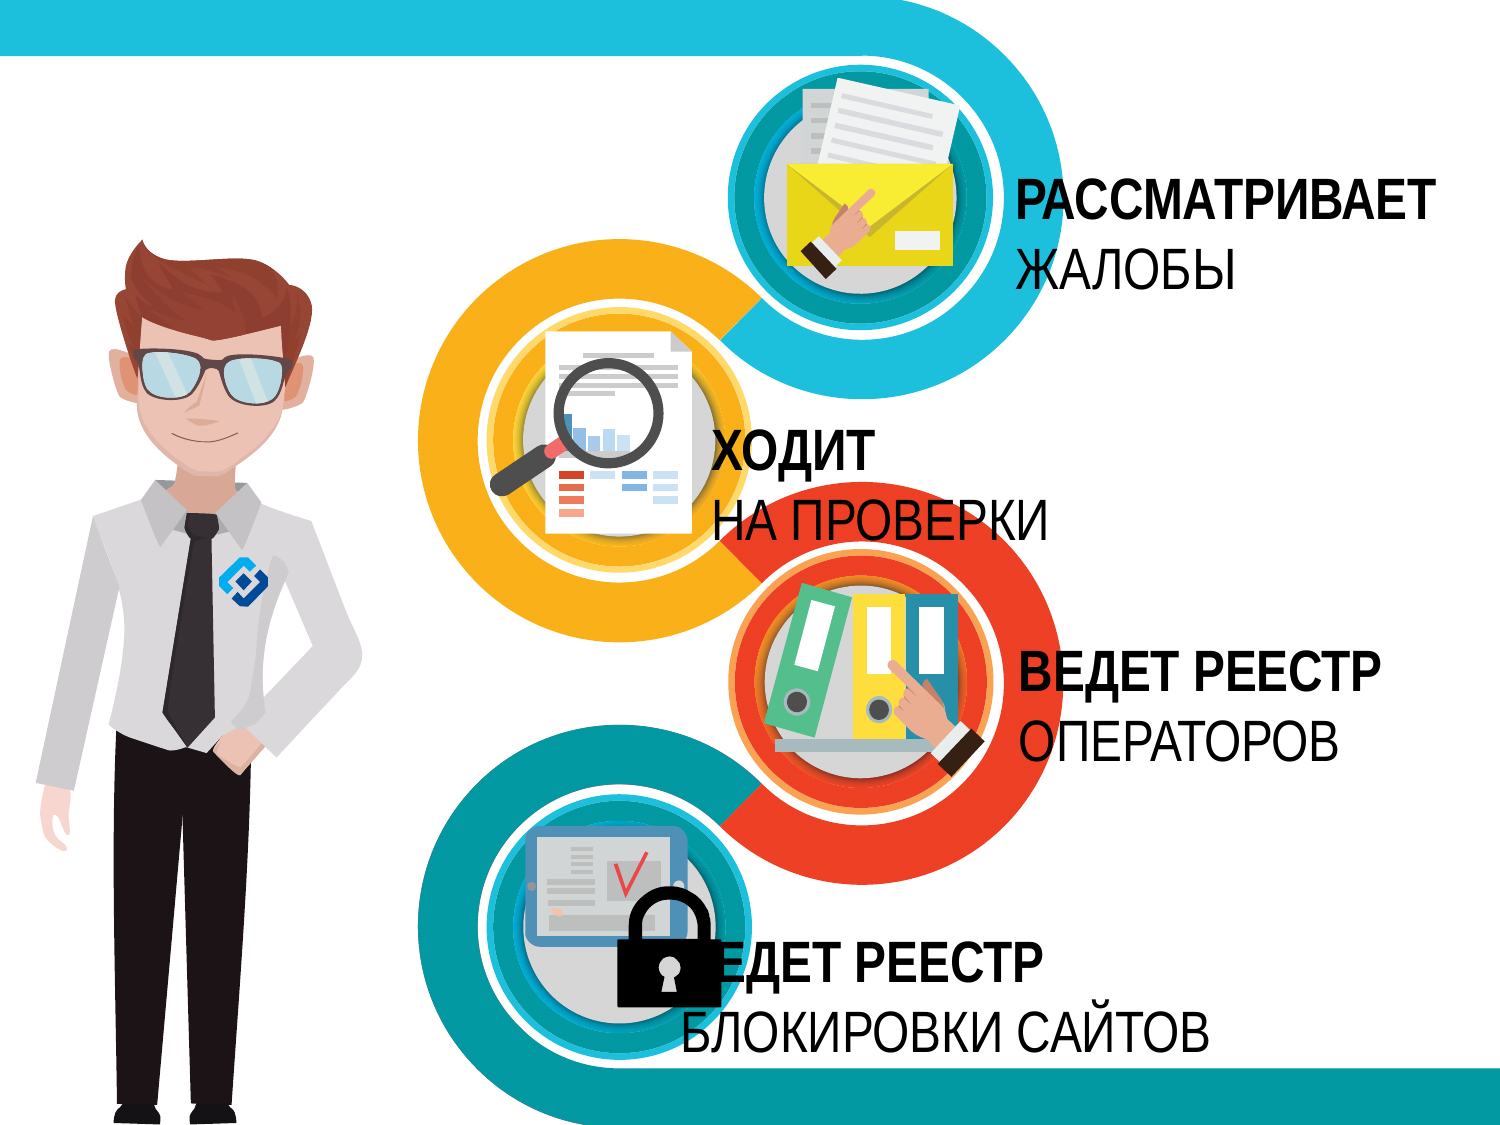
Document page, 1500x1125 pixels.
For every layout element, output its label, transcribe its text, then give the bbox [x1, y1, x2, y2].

text_box ХОДИТ НА ПРОВЕРКИ [696, 404, 1066, 560]
text_box РАССМАТРИВАЕТ ЖАЛОБЫ [1000, 153, 1452, 309]
picture [0, 0, 1500, 1125]
text_box ВЕДЕТ РЕЕСТР БЛОКИРОВКИ САЙТОВ [665, 916, 1227, 1072]
text_box ВЕДЕТ РЕЕСТР ОПЕРАТОРОВ [1004, 625, 1411, 781]
